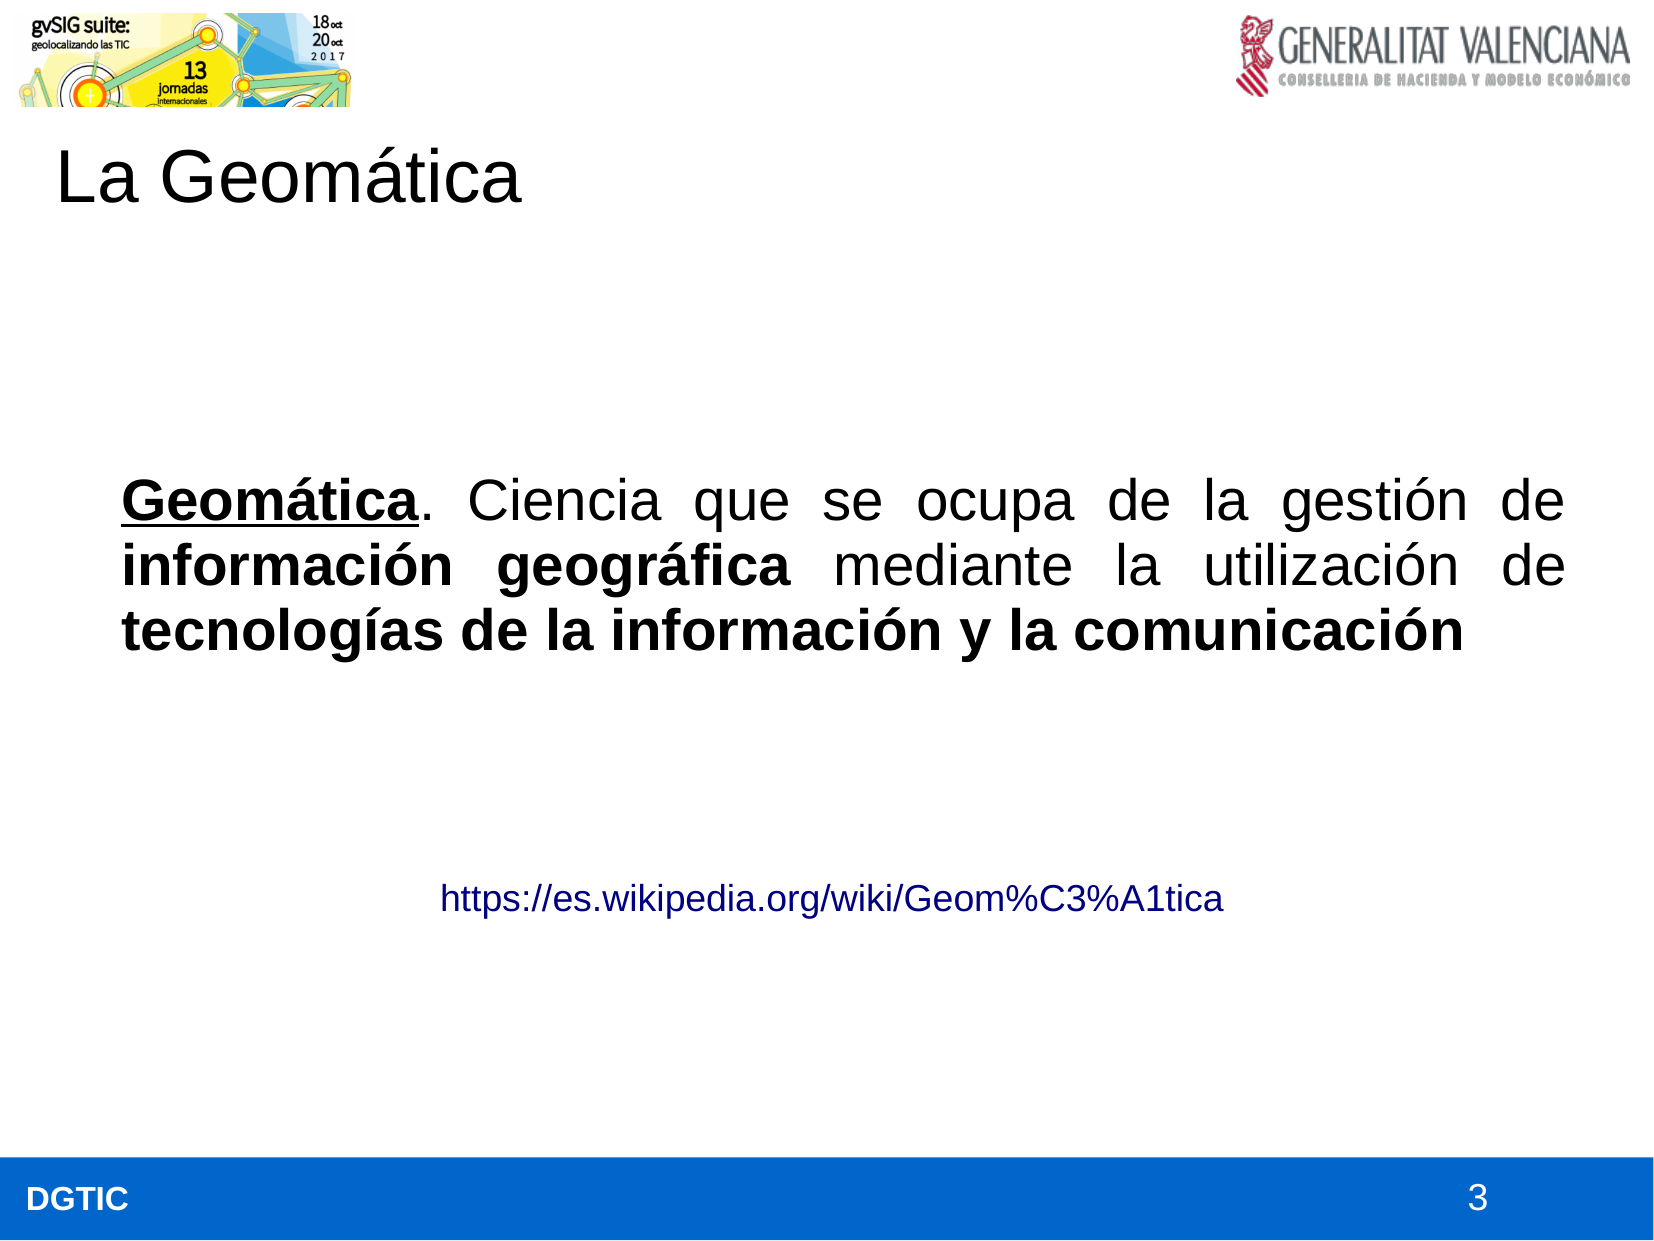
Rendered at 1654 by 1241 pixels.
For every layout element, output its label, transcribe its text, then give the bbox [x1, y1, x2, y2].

text_box Geomática. Ciencia que se ocupa de la gestión de información geográfica mediante la utilización de tecnologías de la información y la comunicación [106, 460, 1583, 756]
text_box https://es.wikipedia.org/wiki/Geom%C3%A1tica [425, 869, 1240, 969]
picture [1236, 11, 1630, 100]
title La Geomática [23, 92, 556, 261]
picture [11, 13, 355, 107]
